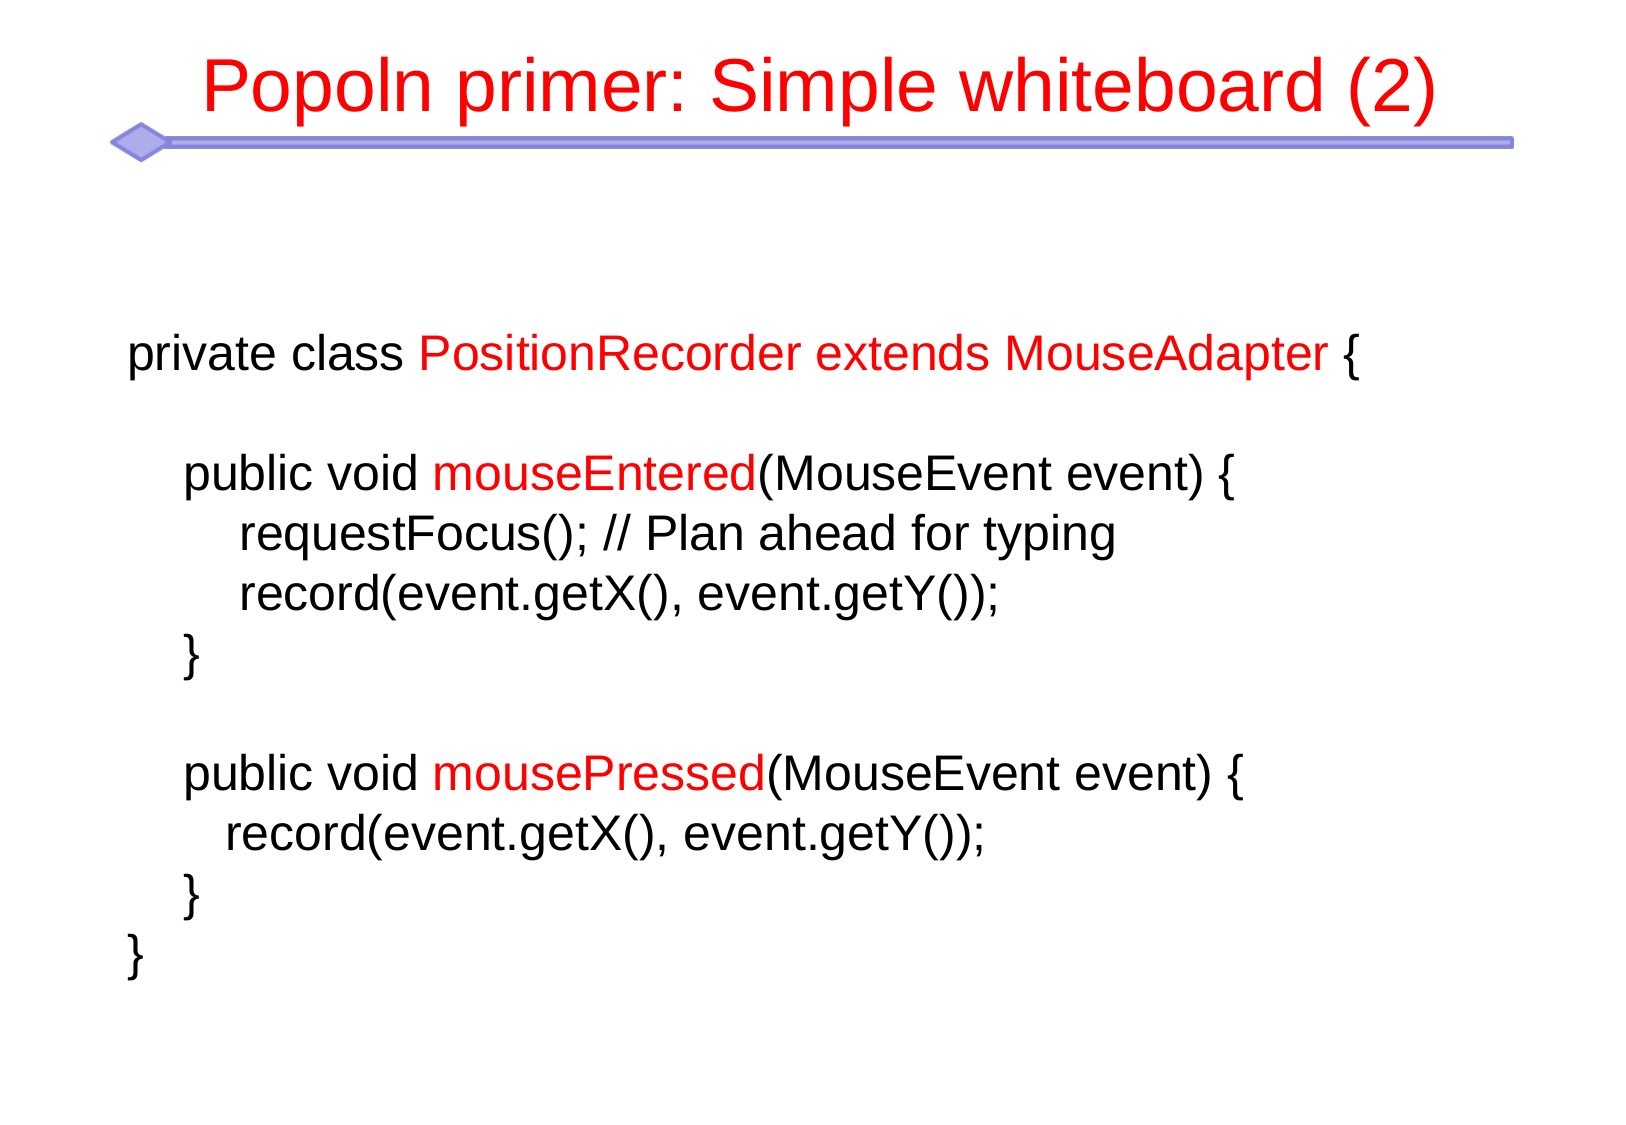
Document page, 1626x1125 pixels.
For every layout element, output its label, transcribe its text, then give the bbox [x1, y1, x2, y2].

picture [109, 121, 1515, 163]
title Popoln primer: Simple whiteboard (2) [125, 24, 1516, 138]
text_box private class PositionRecorder extends MouseAdapter { public void mouseEntered(MouseEvent event) { requestFocus(); // Plan ahead for typing record(event.getX(), event.getY()); } public void mousePressed(MouseEvent event) { record(event.getX(), event.getY()); } } [112, 312, 1476, 988]
